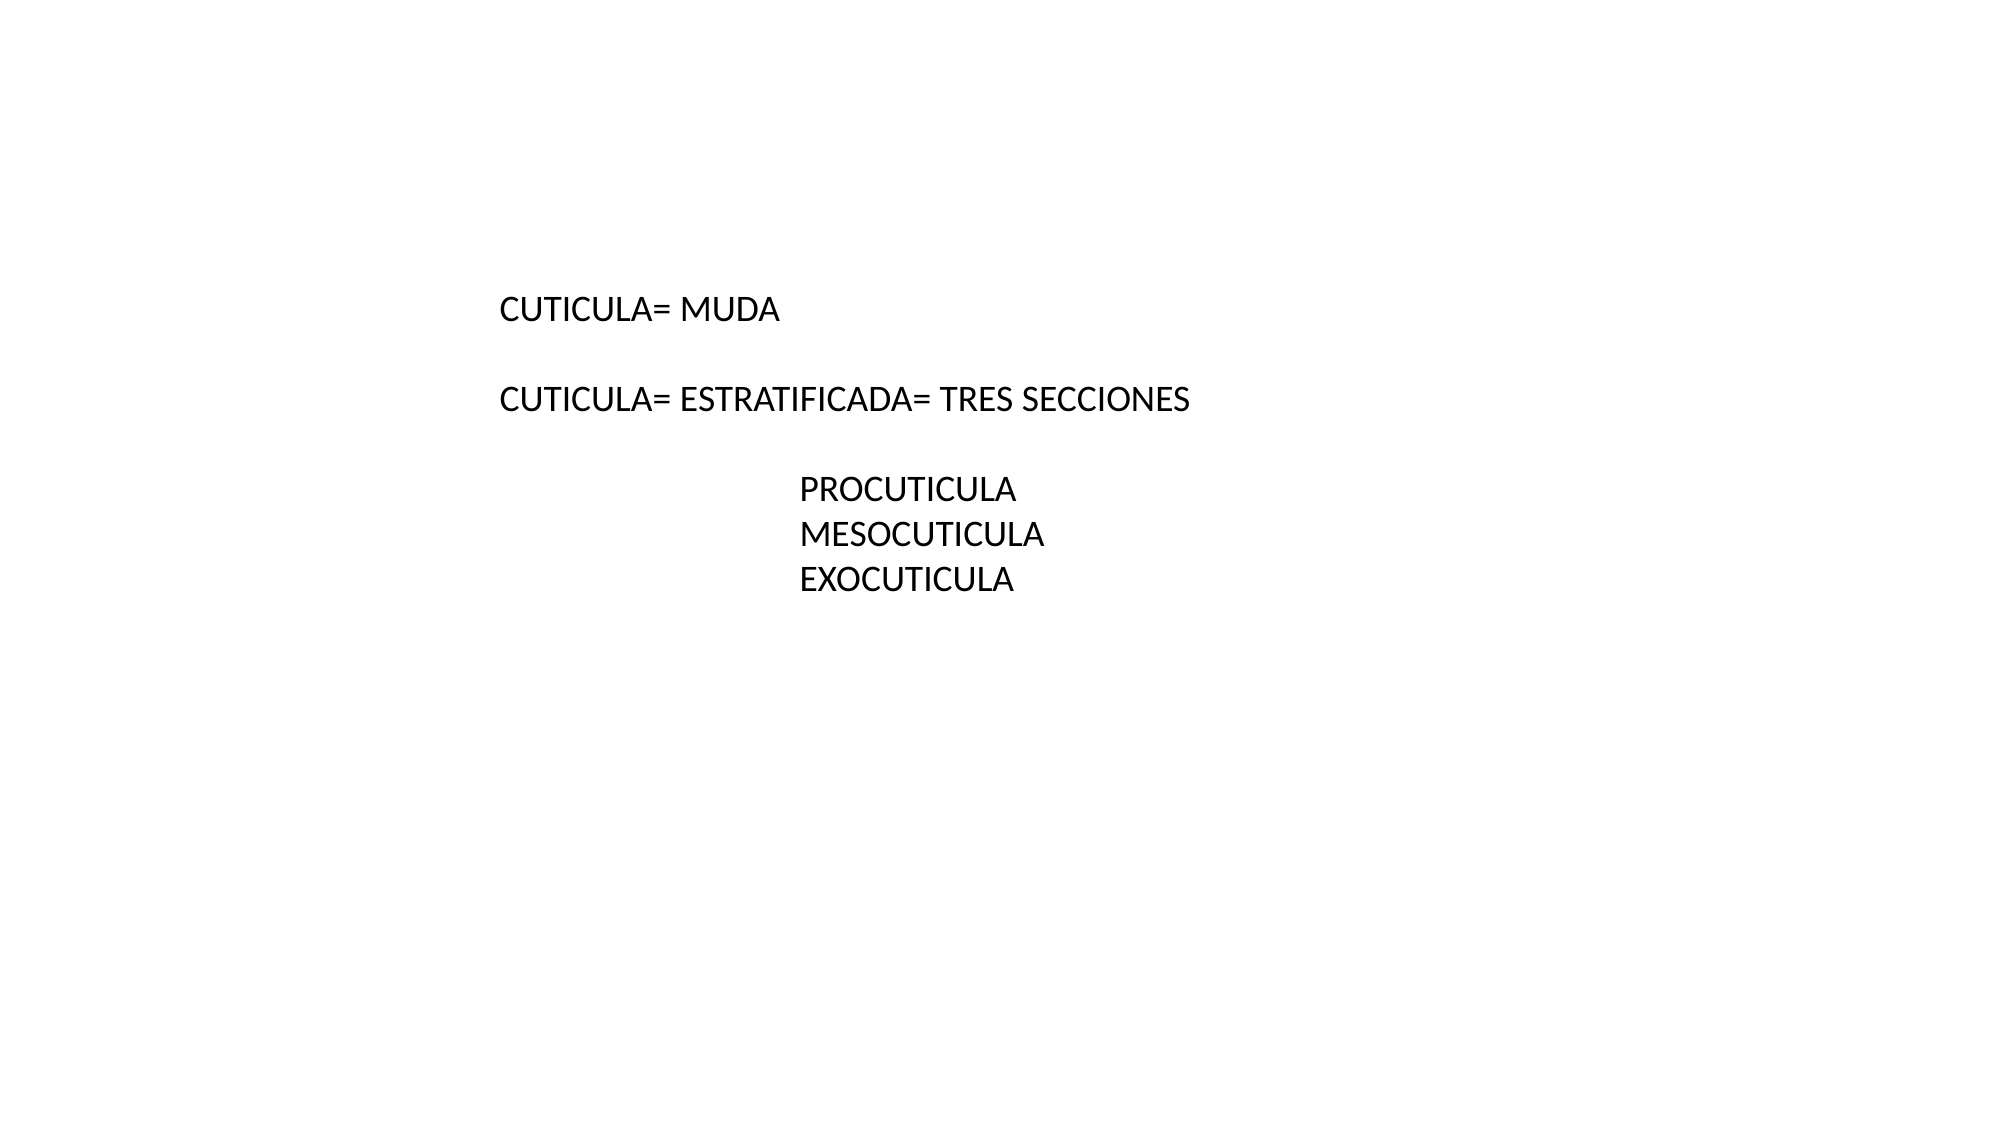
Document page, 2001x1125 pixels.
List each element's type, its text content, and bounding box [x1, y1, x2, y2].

text_box CUTICULA= MUDA CUTICULA= ESTRATIFICADA= TRES SECCIONES PROCUTICULA MESOCUTICULA EXOCUTICULA [484, 276, 1646, 611]
